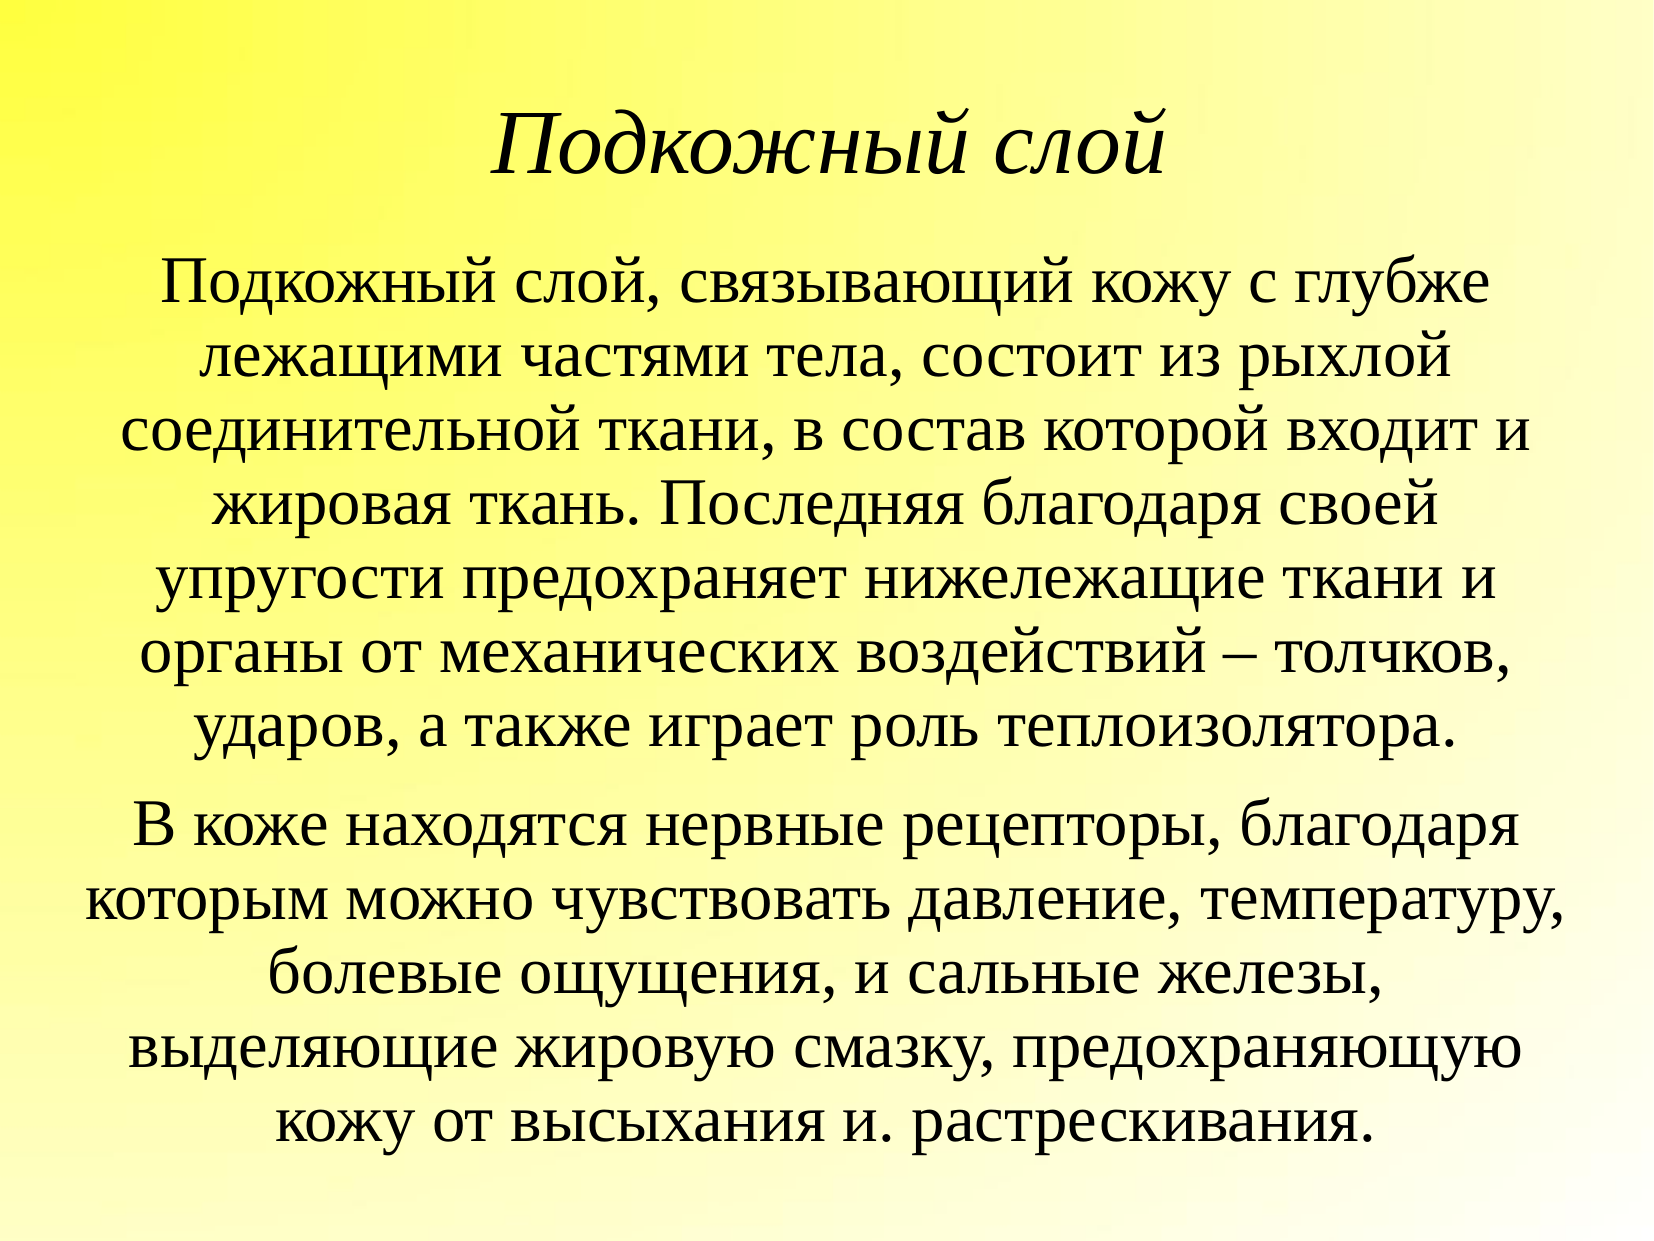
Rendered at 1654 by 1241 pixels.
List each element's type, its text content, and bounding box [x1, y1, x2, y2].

title Подкожный слой [88, 49, 1571, 237]
subtitle Подкожный слой, связывающий кожу с глубже лежащими частями тела, состоит из рыхлой соединительной ткани, в состав которой входит и жировая ткань. Последняя благодаря своей упругости предохраняет нижележащие ткани и органы от механических воздействий – толчков, ударов, а также играет роль теплоизолятора. В коже находятся нервные рецепторы, благодаря которым можно чувствовать давление, температуру, болевые ощущения, и сальные железы, выделяющие жировую смазку, предохраняющую кожу от высыхания и. растрескивания. [82, 242, 1571, 1157]
picture [0, 0, 1654, 1241]
